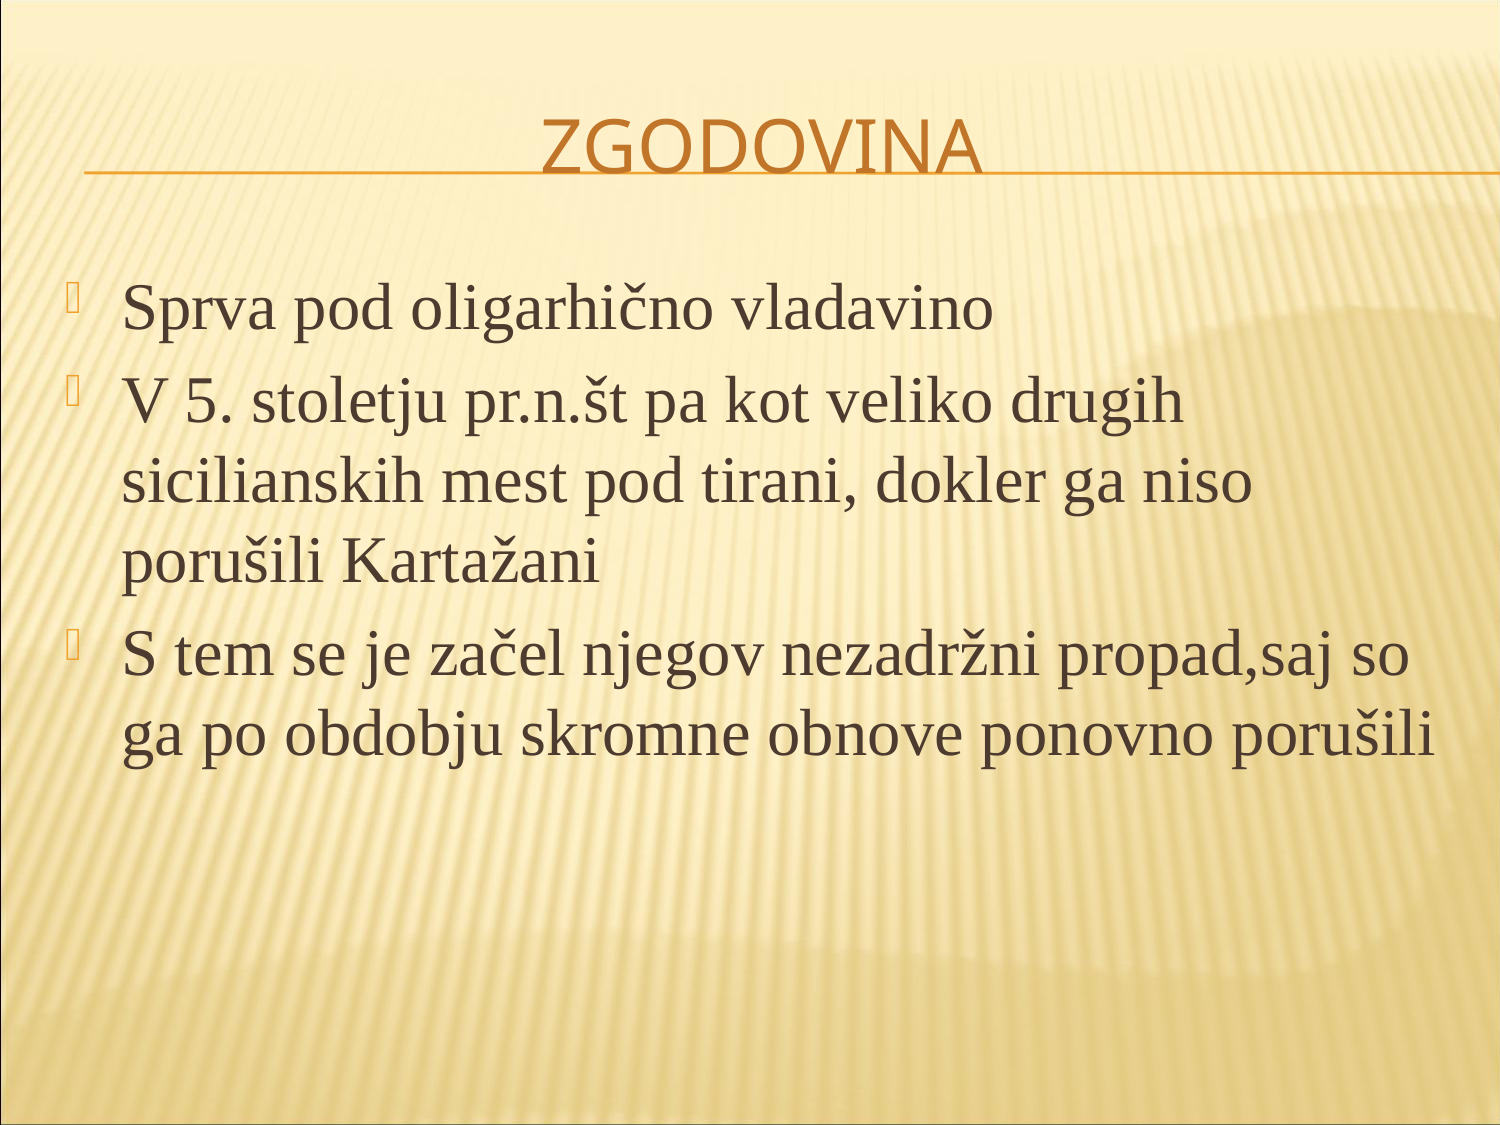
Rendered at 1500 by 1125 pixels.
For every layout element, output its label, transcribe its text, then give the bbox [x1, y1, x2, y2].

title ZGODOVINA [50, 75, 1475, 213]
list Sprva pod oligarhično vladavino V 5. stoletju pr.n.št pa kot veliko drugih sicilianskih mest pod tirani, dokler ga niso porušili Kartažani S tem se je začel njegov nezadržni propad,saj so ga po obdobju skromne obnove ponovno porušili [50, 254, 1475, 998]
picture [0, 0, 1500, 1125]
